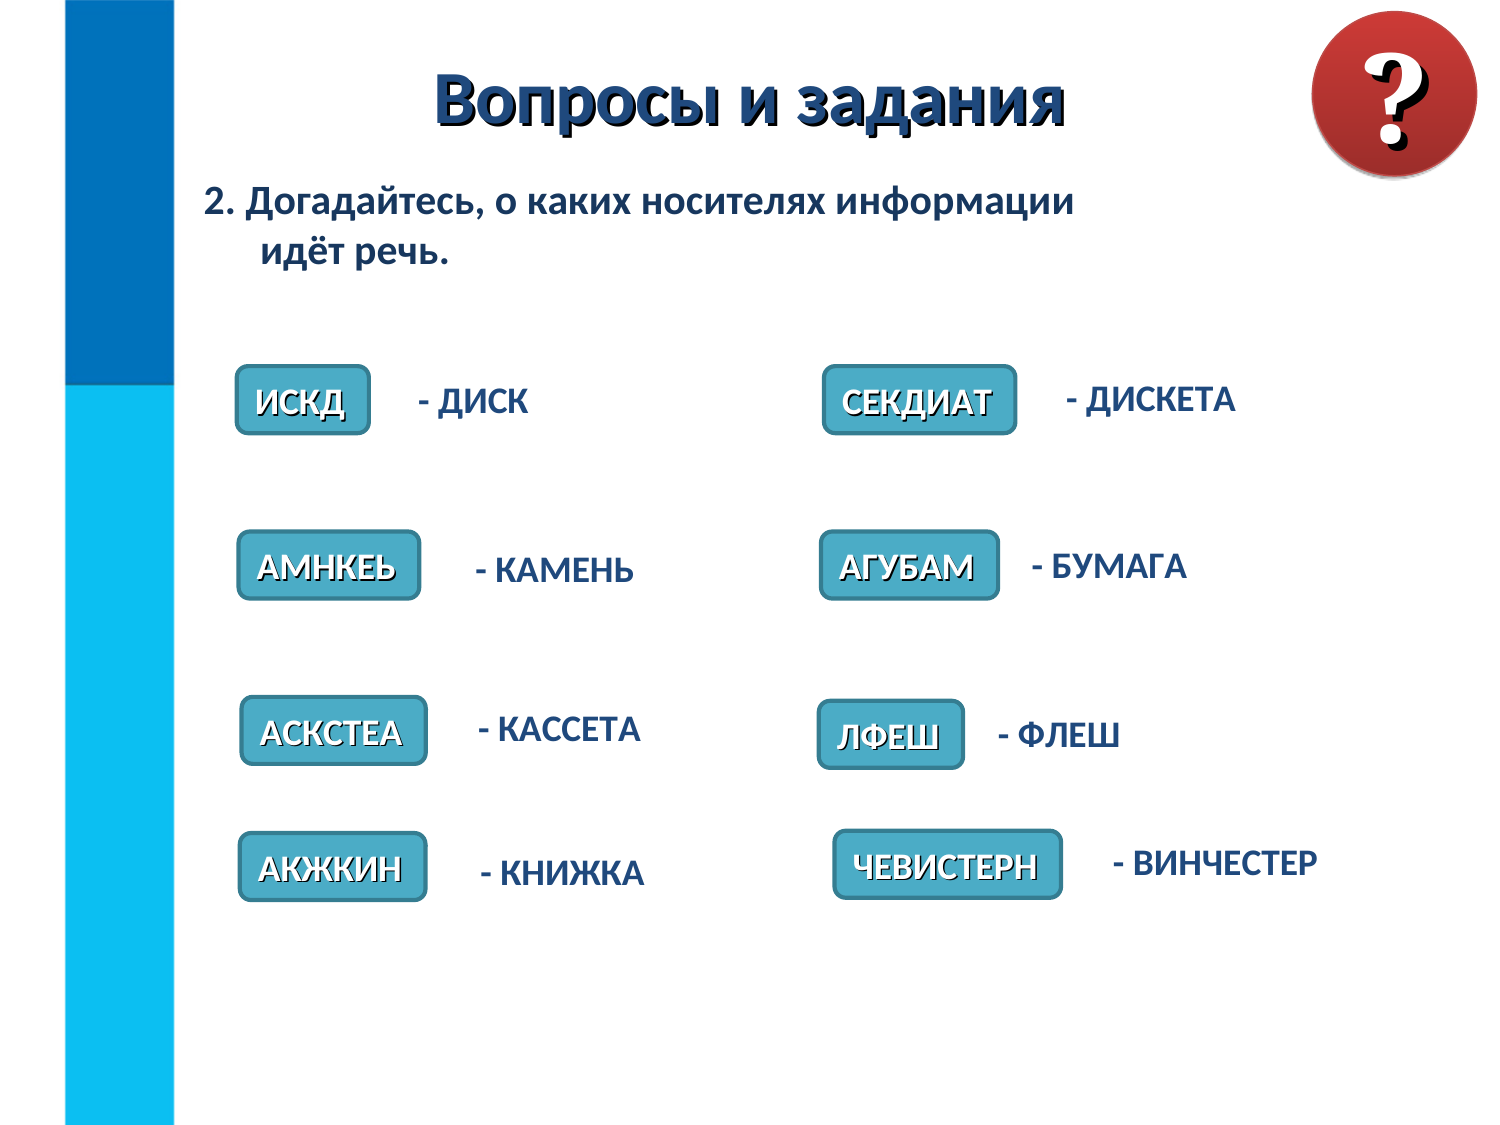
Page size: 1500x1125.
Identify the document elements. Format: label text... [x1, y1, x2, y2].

text_box - БУМАГА [1016, 533, 1312, 594]
text_box АМНКЕЬ [238, 531, 420, 599]
text_box АКЖКИН [239, 833, 426, 901]
text_box ЛФЕШ [818, 700, 964, 768]
text_box - ДИСКЕТА [1051, 366, 1347, 427]
title Вопросы и задания [75, 0, 1426, 188]
text_box - ДИСК [403, 368, 615, 430]
text_box ЧЕВИСТЕРН [834, 830, 1062, 898]
text_box - ФЛЕШ [983, 702, 1253, 763]
text_box - КАМЕНЬ [460, 536, 733, 598]
text_box АСКСТЕА [241, 696, 426, 764]
picture [0, 0, 1500, 1125]
text_box СЕКДИАТ [823, 366, 1016, 434]
text_box - КНИЖКА [465, 839, 768, 901]
text_box 2. Догадайтесь, о каких носителях информации идёт речь. [188, 165, 1465, 299]
text_box АГУБАМ [820, 531, 999, 599]
text_box - ВИНЧЕСТЕР [1098, 830, 1453, 892]
text_box ? [1312, 11, 1477, 176]
text_box - КАССЕТА [463, 696, 745, 758]
text_box ИСКД [236, 366, 369, 434]
